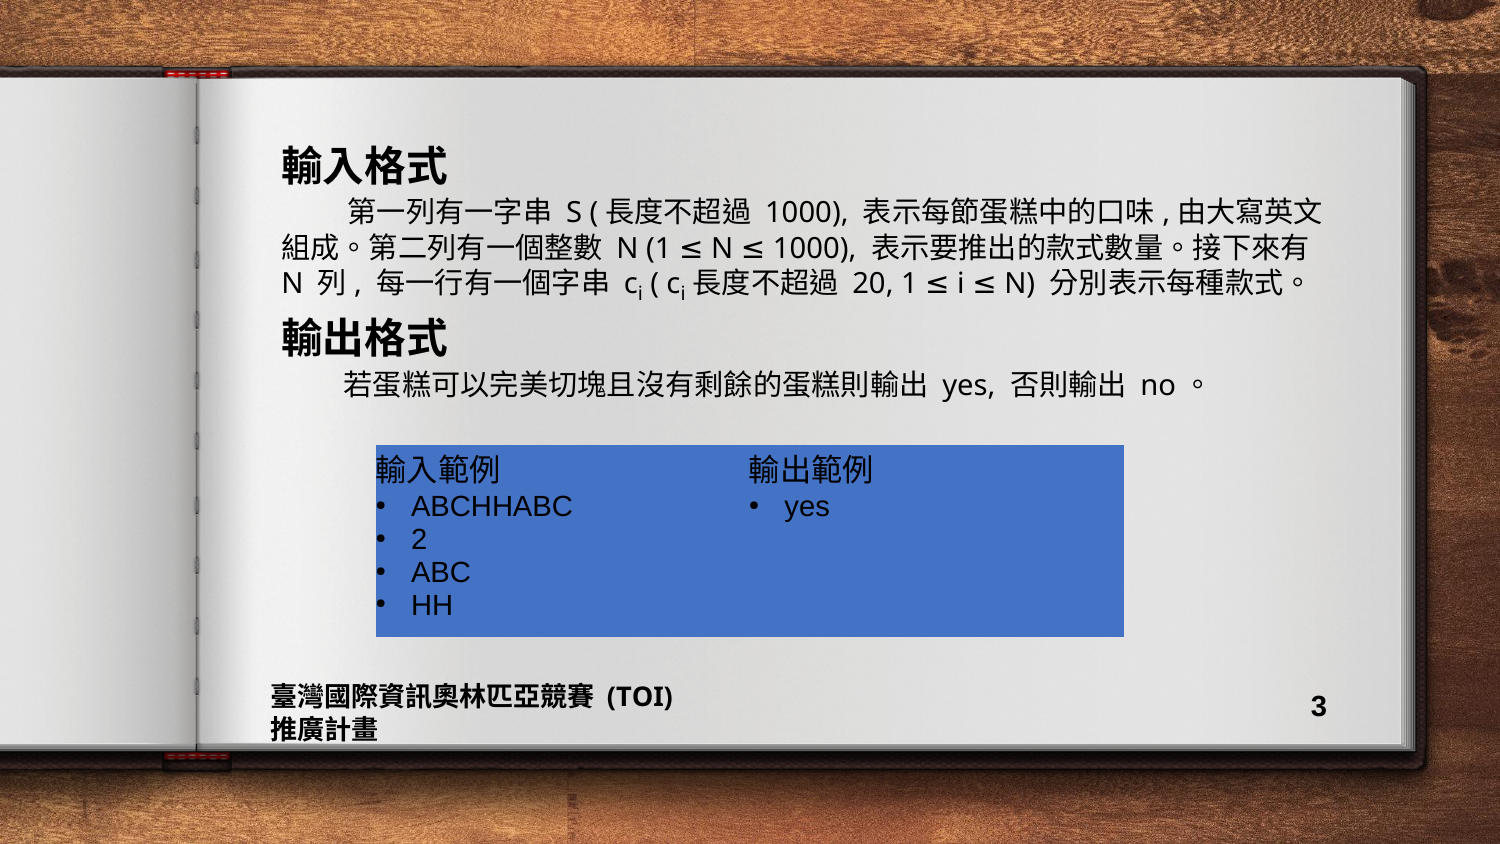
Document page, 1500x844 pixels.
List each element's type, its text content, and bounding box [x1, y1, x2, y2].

table_header 輸入範例 ABCHHABC 2 ABC HH [376, 445, 749, 637]
text_box 輸入格式 第一列有一字串 S (長度不超過 1000), 表示每節蛋糕中的口味,由大寫英文組成。第二列有一個整數 N (1 ≤ N ≤ 1000), 表示要推出的款式數量。接下來有 N 列, 每一行有一個字串 ci ( ci長度不超過 20, 1 ≤ i ≤ N) 分別表示每種款式。 [266, 132, 1356, 305]
text_box 輸出格式 若蛋糕可以完美切塊且沒有剩餘的蛋糕則輸出 yes, 否則輸出 no。 [266, 305, 1368, 410]
table_header 輸出範例 yes [749, 445, 1124, 637]
text_box [1295, 672, 1386, 737]
